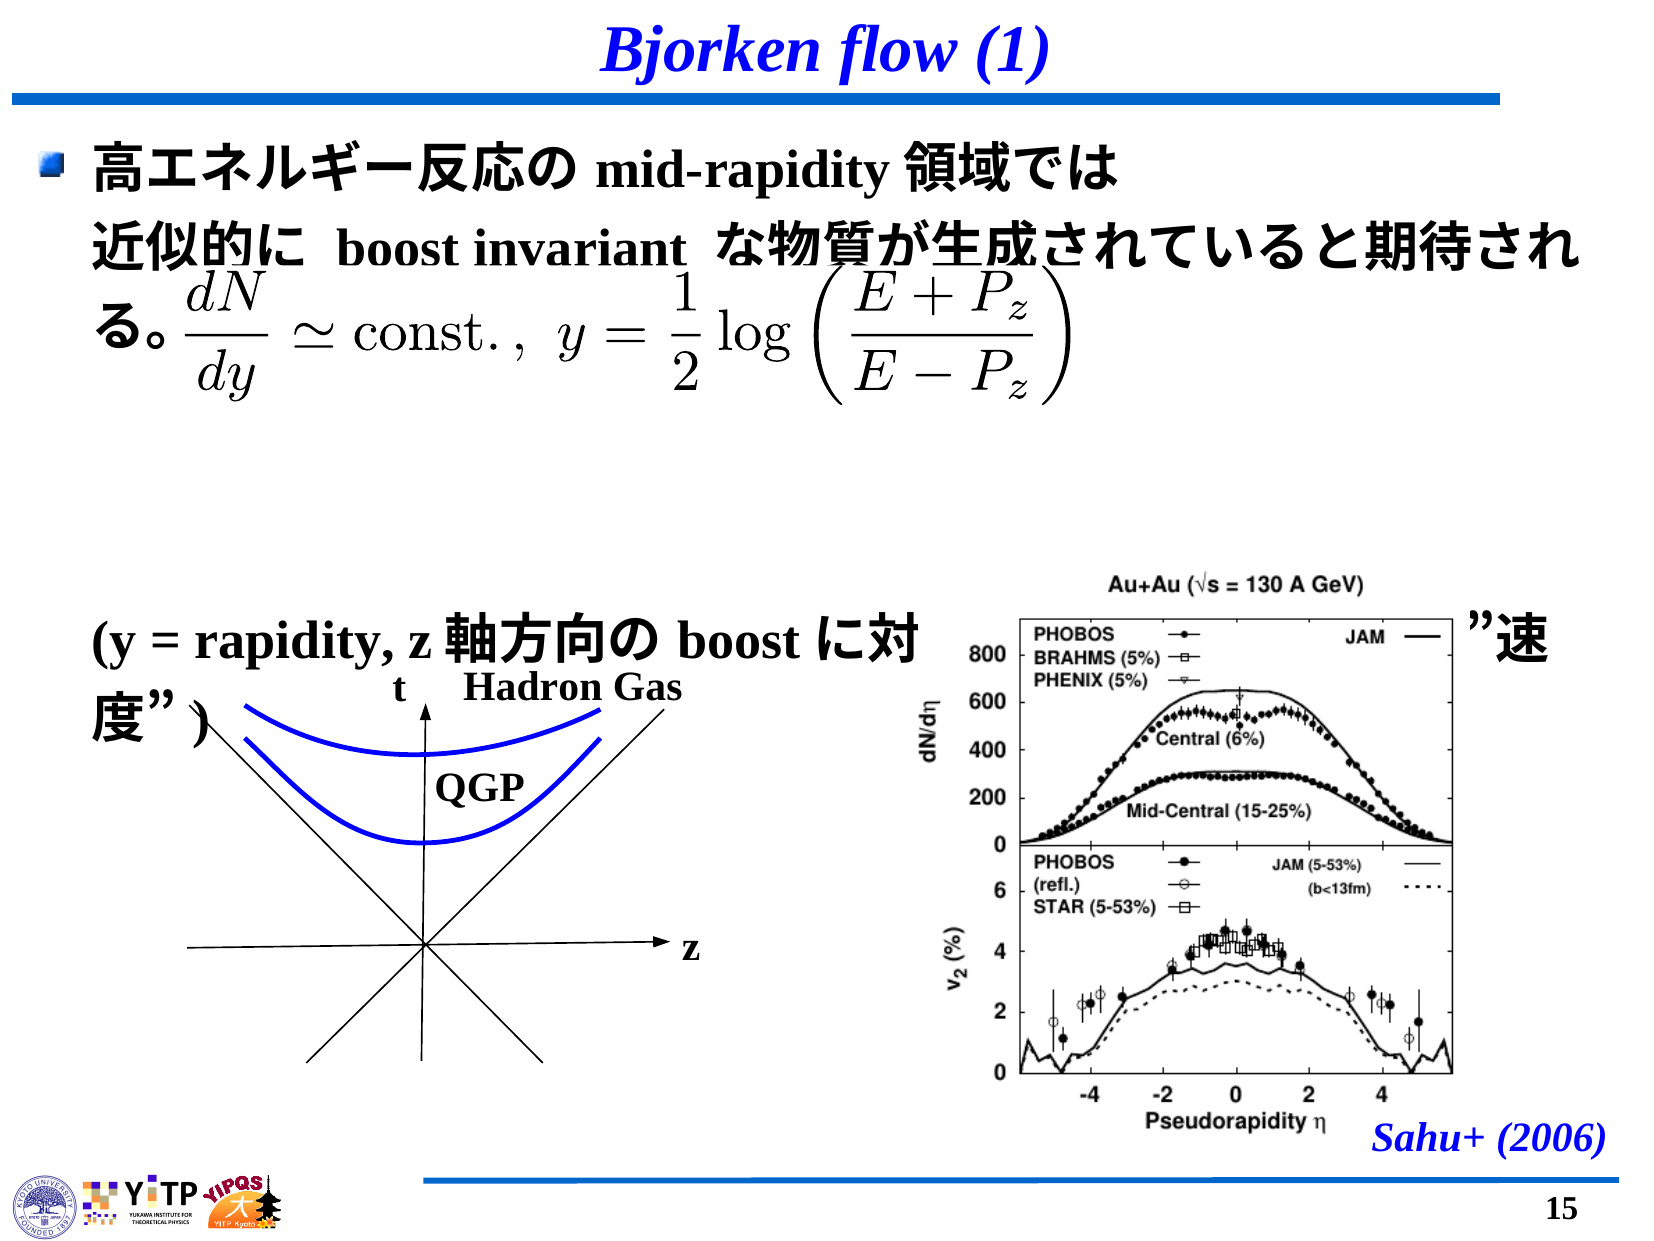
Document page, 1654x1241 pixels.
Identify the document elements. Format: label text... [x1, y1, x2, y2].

text_box Sahu+ (2006) [1371, 1114, 1609, 1161]
text_box Hadron Gas [463, 663, 684, 711]
list 高エネルギー反応のmid-rapidity領域では 近似的に boost invariant な物質が生成されていると期待される。 (y = rapidity, z軸方向のboostに対して定数だけ変化する”速度”) [20, 124, 1621, 1137]
picture [918, 563, 1470, 1137]
text_box QGP [434, 763, 526, 812]
picture [11, 1170, 281, 1241]
text_box z [681, 923, 701, 971]
text_box [184, 265, 1083, 406]
text_box t [392, 663, 407, 712]
title Bjorken flow (1) [0, 0, 1654, 99]
